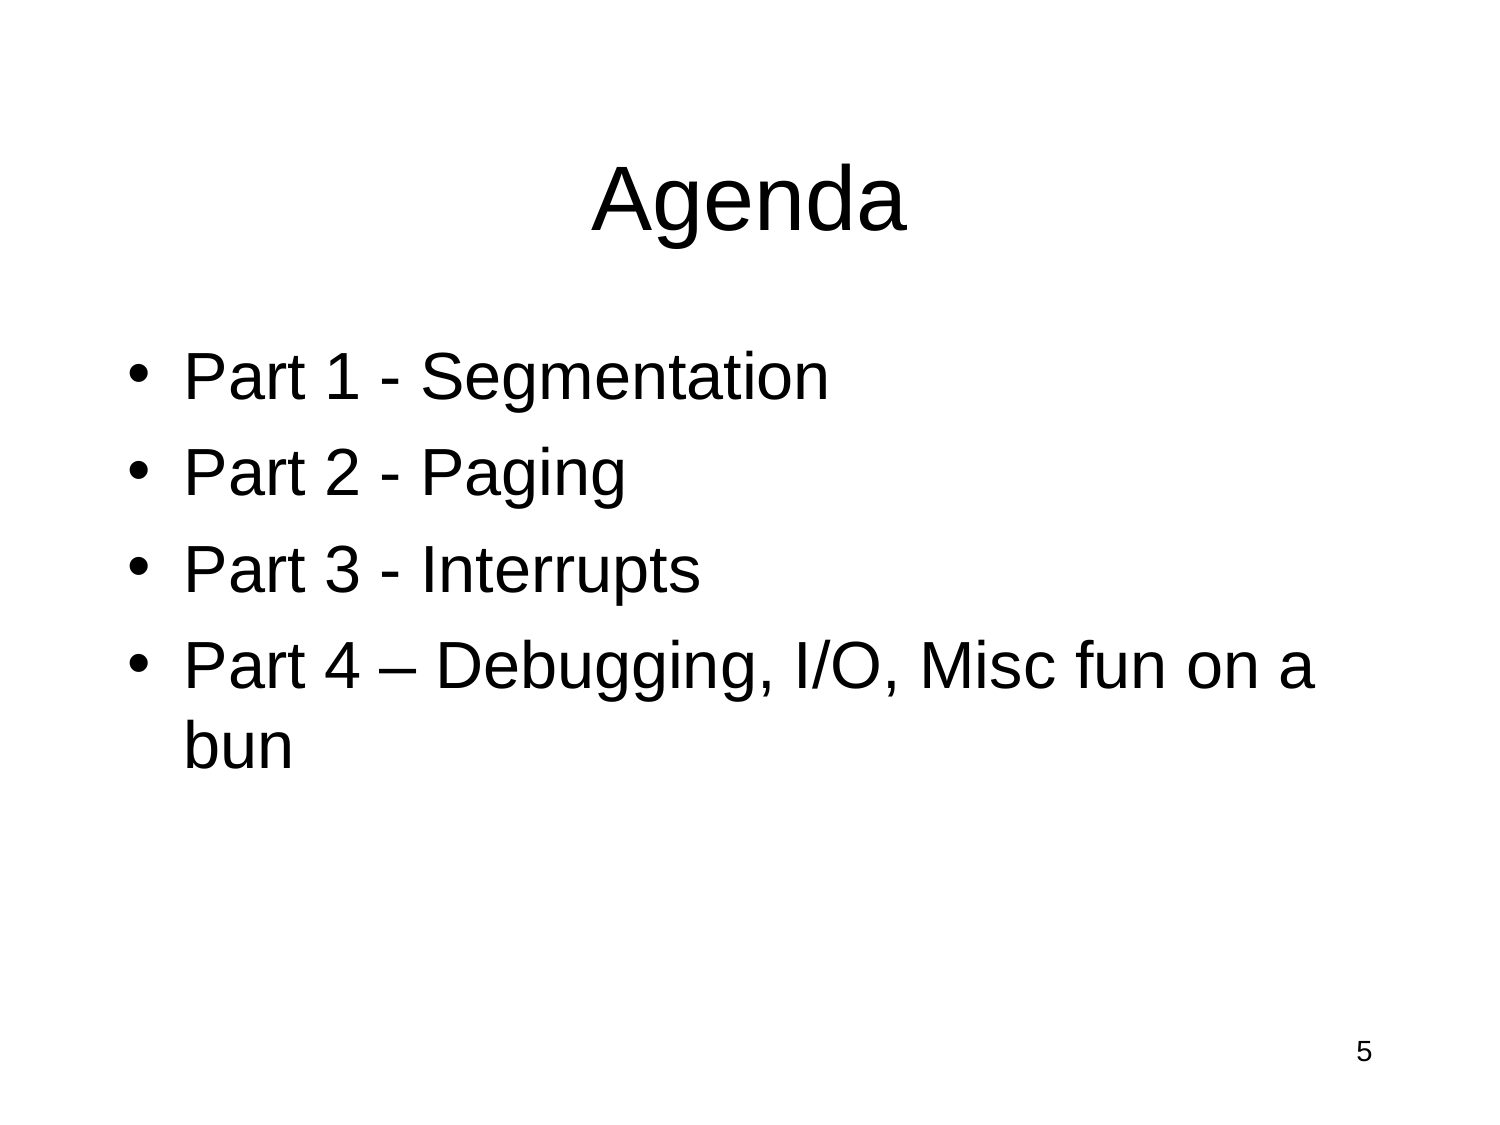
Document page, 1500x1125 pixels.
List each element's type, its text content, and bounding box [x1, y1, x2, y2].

title Agenda [112, 99, 1388, 288]
text_box <number> [1074, 1025, 1388, 1101]
list Part 1 - Segmentation Part 2 - Paging Part 3 - Interrupts Part 4 – Debugging, I/O, Misc fun on a bun [112, 324, 1388, 1001]
